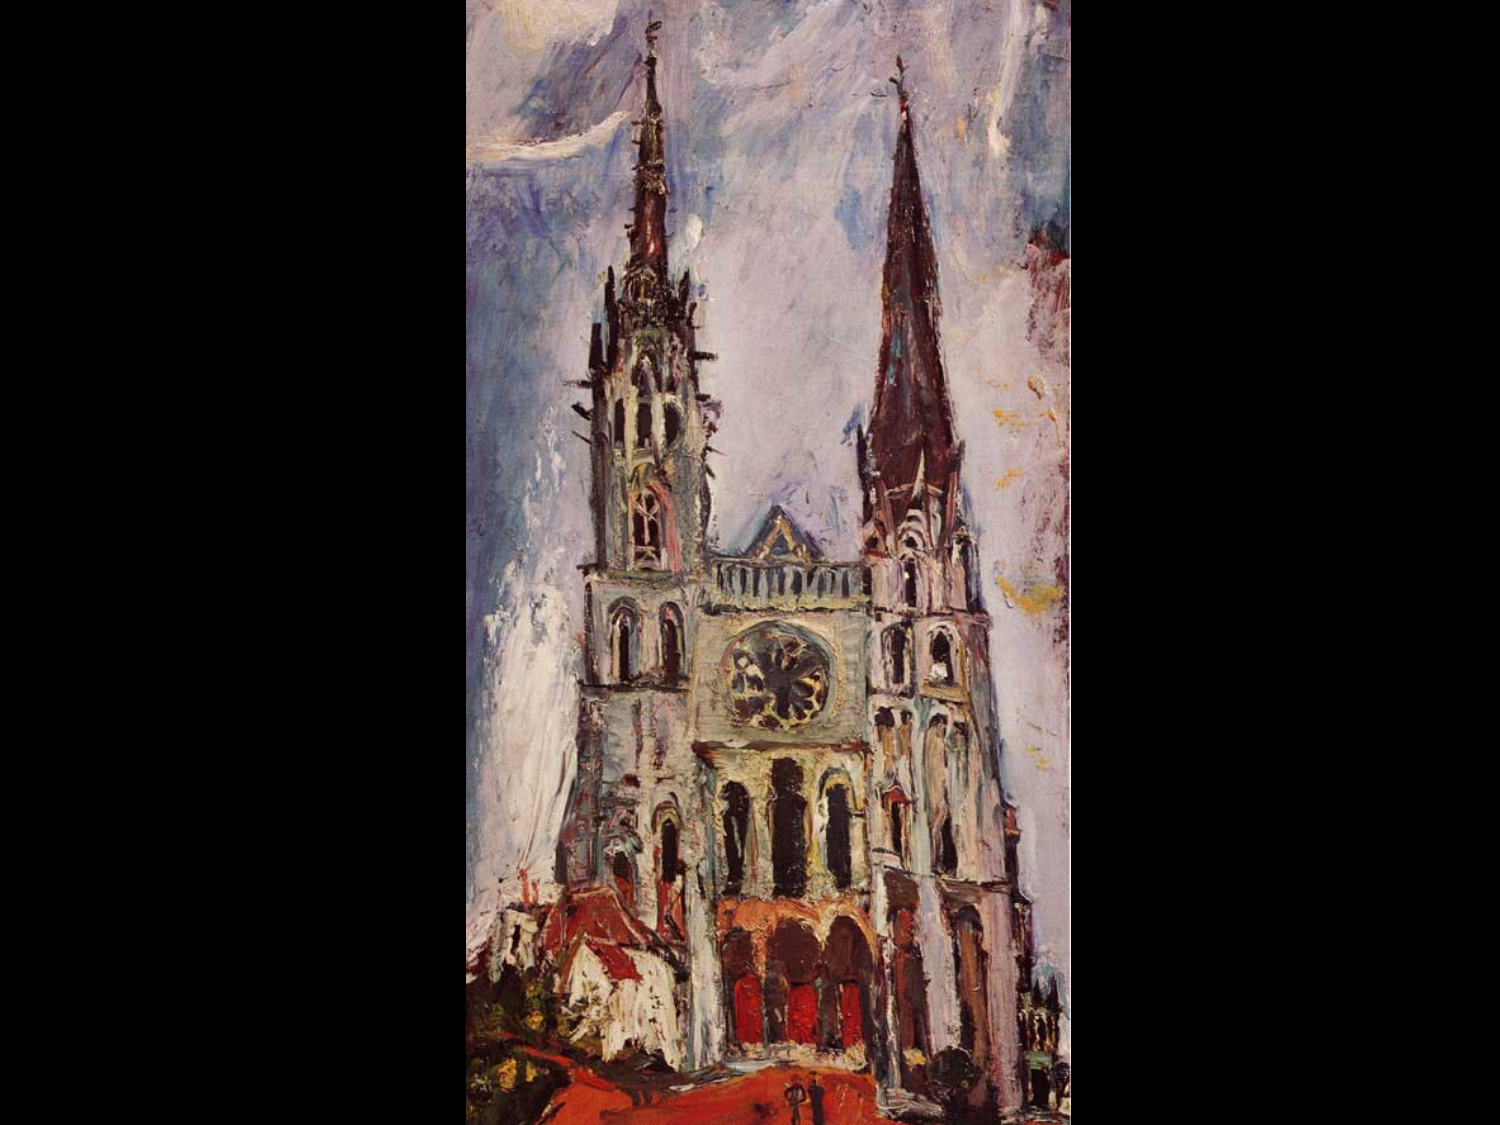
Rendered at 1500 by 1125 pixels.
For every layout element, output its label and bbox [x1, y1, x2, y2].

picture [466, 0, 1071, 1125]
